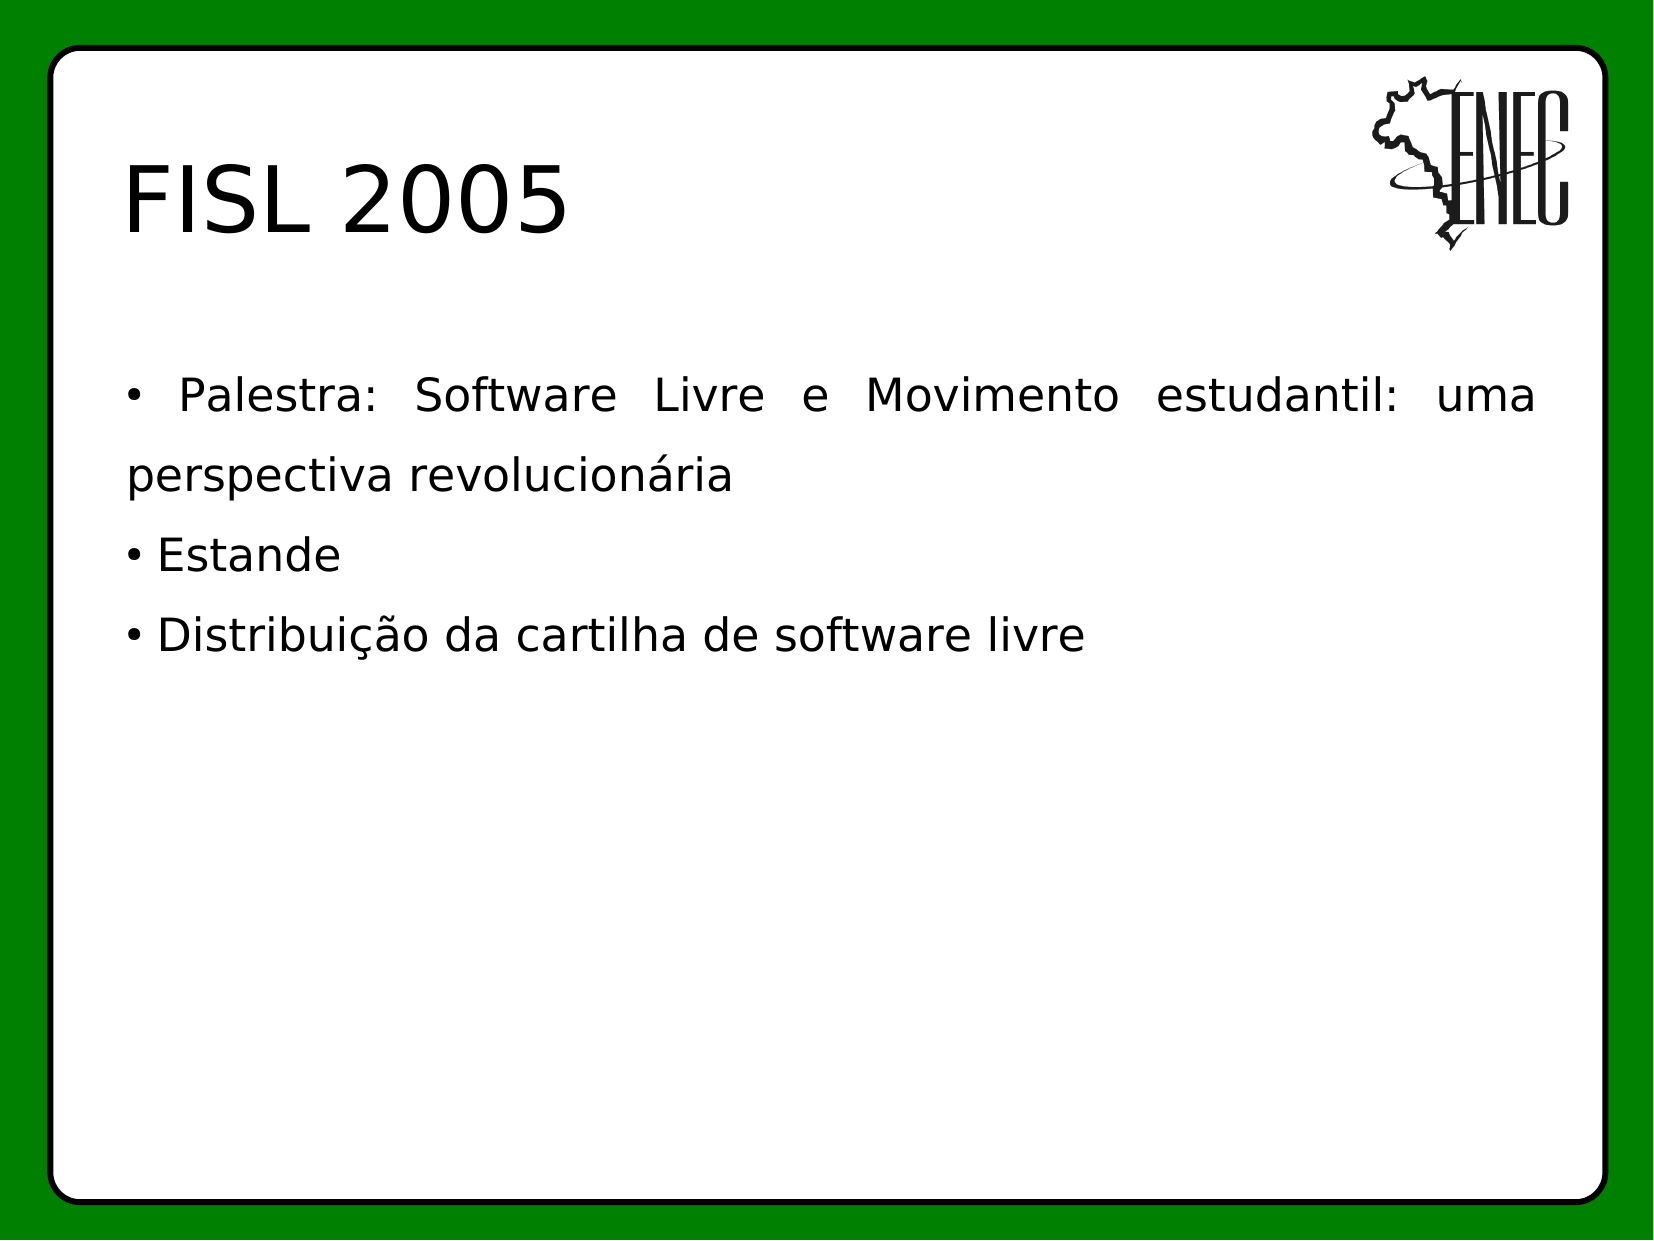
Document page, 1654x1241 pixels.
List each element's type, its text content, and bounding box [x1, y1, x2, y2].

title FISL 2005 [121, 93, 1534, 308]
list Palestra: Software Livre e Movimento estudantil: uma perspectiva revolucionária Estande Distribuição da cartilha de software livre [125, 342, 1538, 1124]
picture [1367, 71, 1574, 273]
